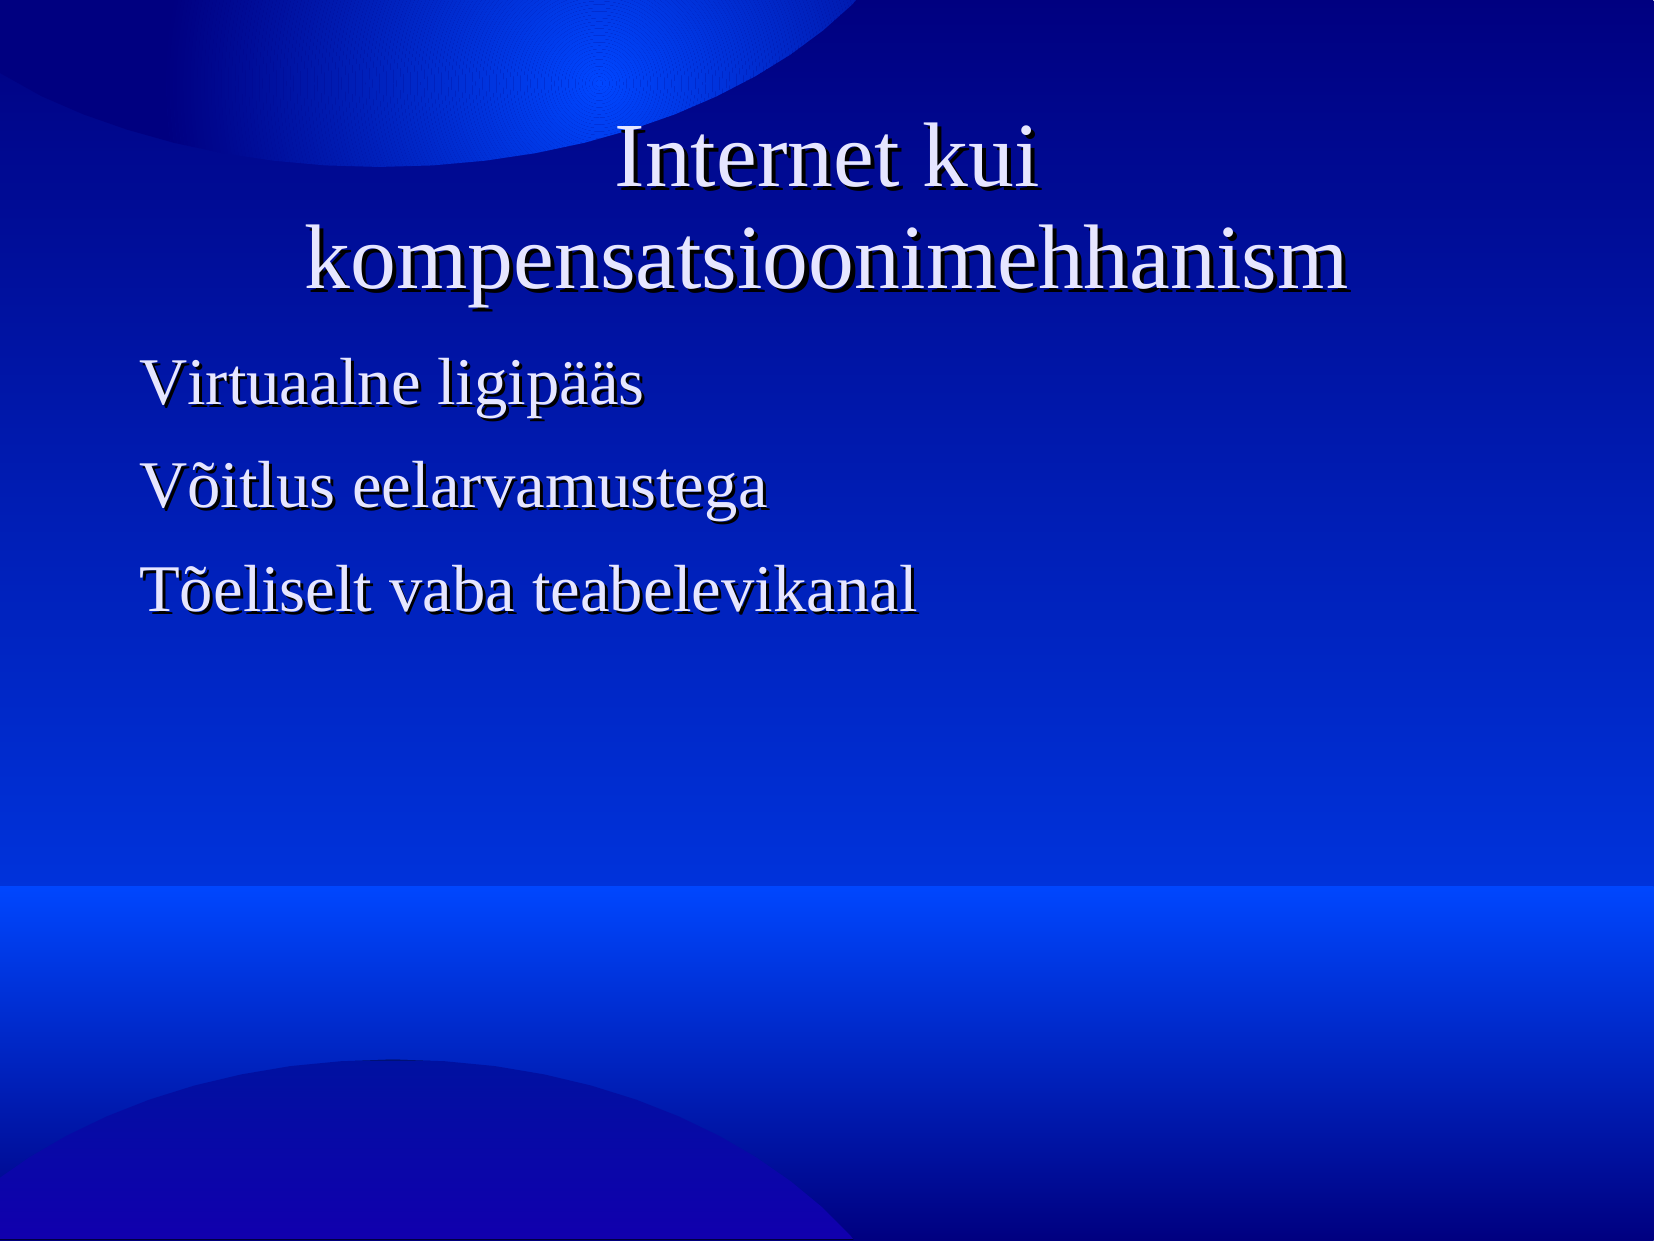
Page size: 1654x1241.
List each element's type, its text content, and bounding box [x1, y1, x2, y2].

list Virtuaalne ligipääs Võitlus eelarvamustega Tõeliselt vaba teabelevikanal [121, 344, 1534, 1127]
title Internet kui kompensatsioonimehhanism [121, 102, 1534, 311]
